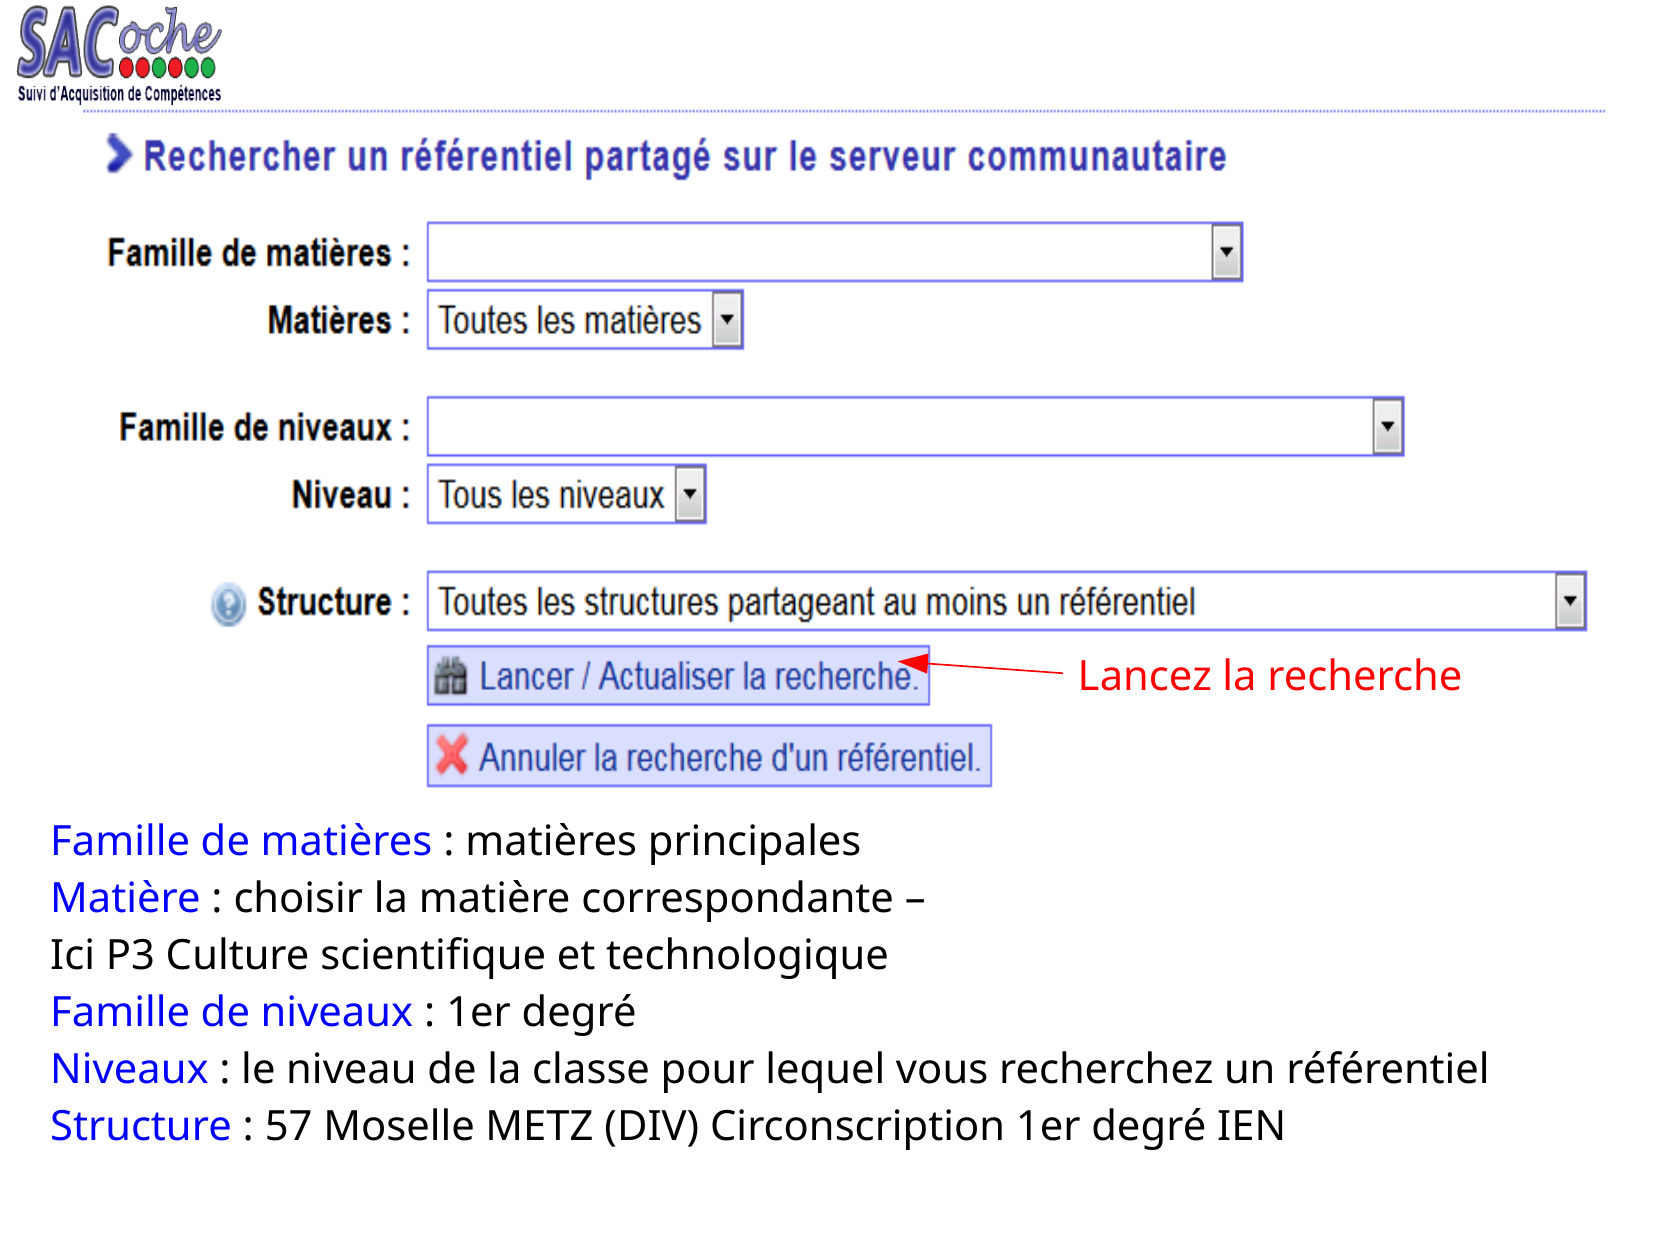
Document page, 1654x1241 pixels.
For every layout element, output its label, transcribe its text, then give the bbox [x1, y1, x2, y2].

text_box Famille de matières : matières principales Matière : choisir la matière correspondante – Ici P3 Culture scientifique et technologique Famille de niveaux : 1er degré Niveaux : le niveau de la classe pour lequel vous recherchez un référentiel Structure : 57 Moselle METZ (DIV) Circonscription 1er degré IEN [35, 803, 1500, 1166]
picture [13, 1, 1607, 804]
text_box Lancez la recherche [1062, 637, 1483, 711]
